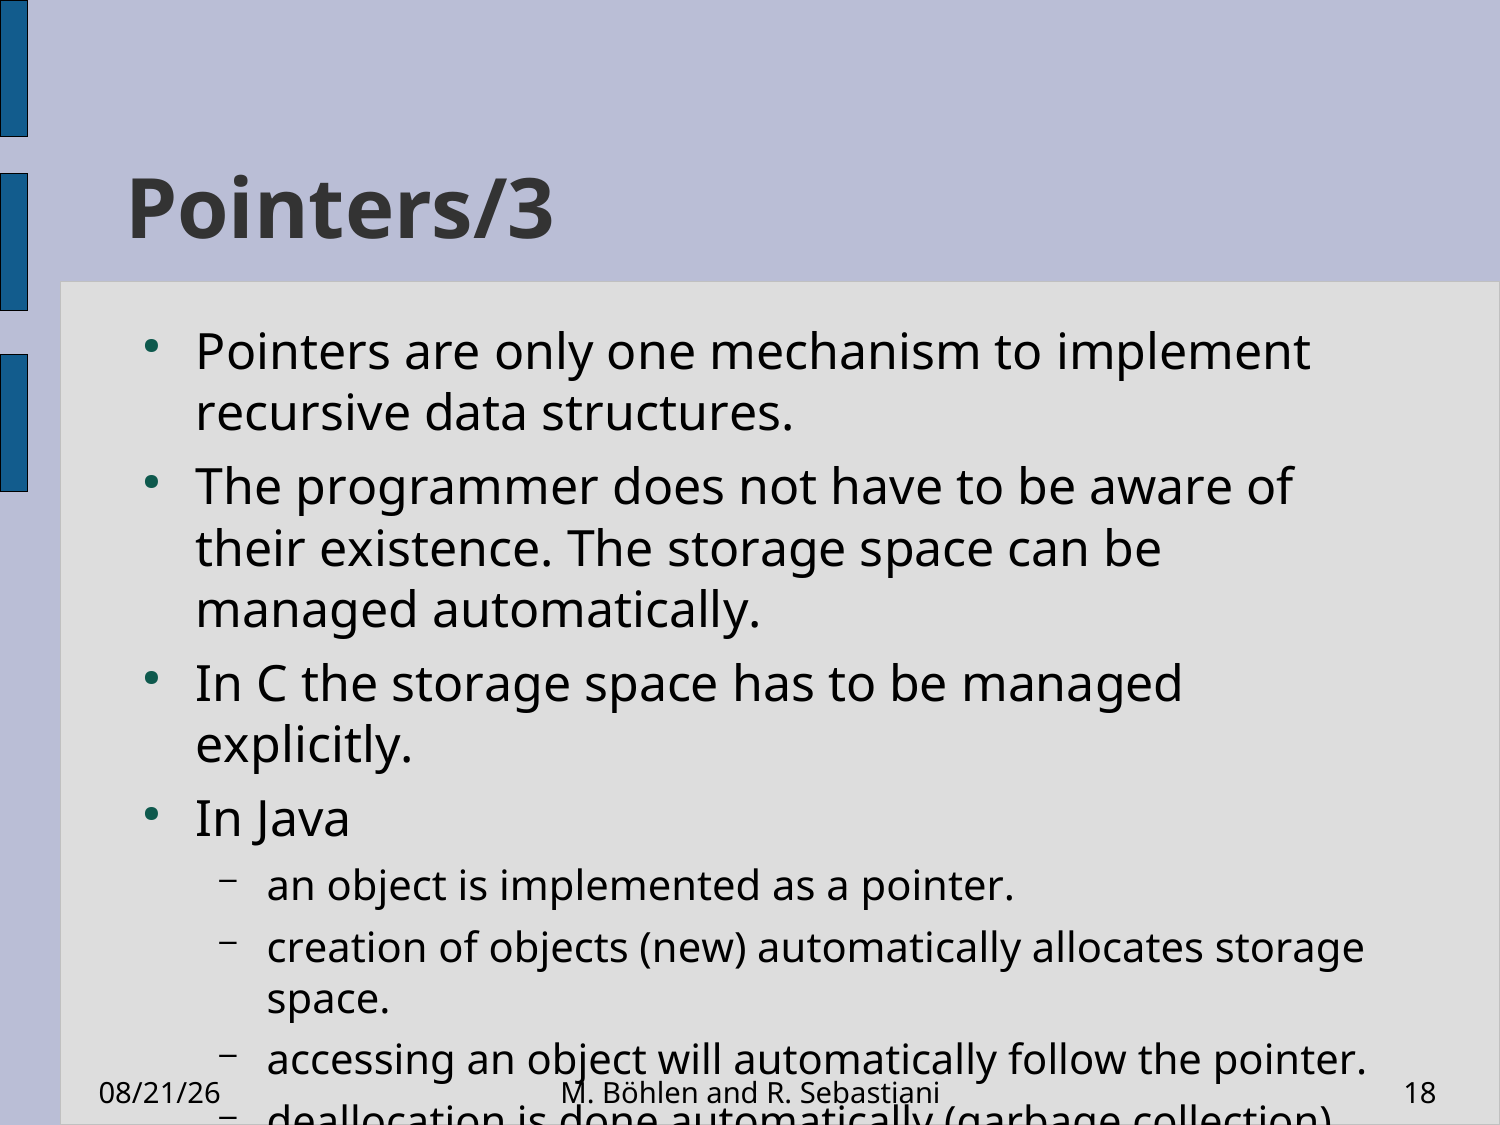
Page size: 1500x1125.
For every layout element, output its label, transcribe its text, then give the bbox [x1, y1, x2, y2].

list Pointers are only one mechanism to implement recursive data structures. The programmer does not have to be aware of their existence. The storage space can be managed automatically. In C the storage space has to be managed explicitly. In Java an object is implemented as a pointer. creation of objects (new) automatically allocates storage space. accessing an object will automatically follow the pointer. deallocation is done automatically (garbage collection). [110, 312, 1392, 1037]
title Pointers/3 [110, 67, 1392, 271]
